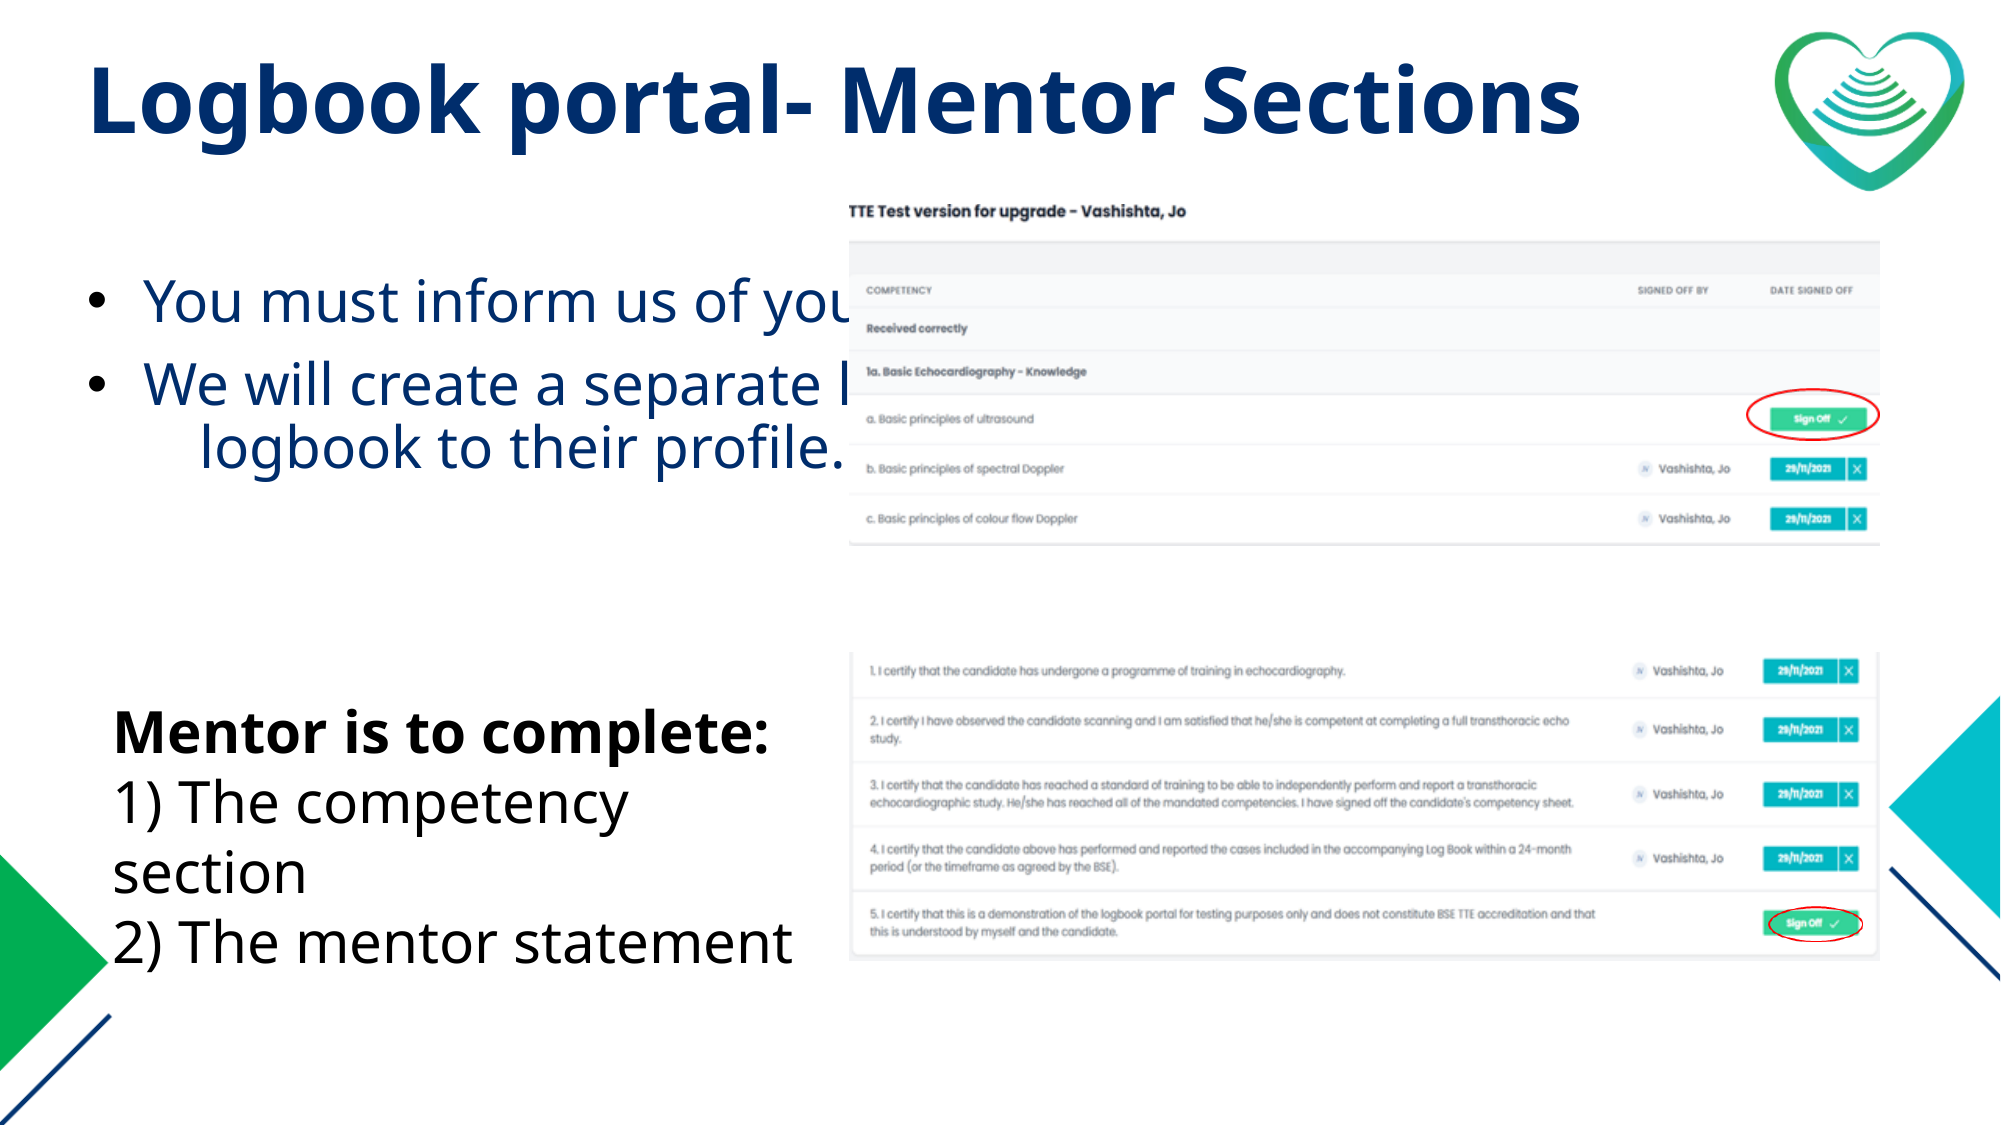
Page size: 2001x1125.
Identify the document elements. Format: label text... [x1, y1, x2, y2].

title Logbook portal- Mentor Sections [71, 46, 1797, 187]
text_box Mentor is to complete: 1) The competency section 2) The mentor statement [97, 687, 825, 916]
picture [849, 204, 1880, 546]
picture [849, 652, 1880, 962]
list You must inform us of your mentor (via email). We will create a separate login and assign your logbook to their profile. [71, 243, 850, 653]
